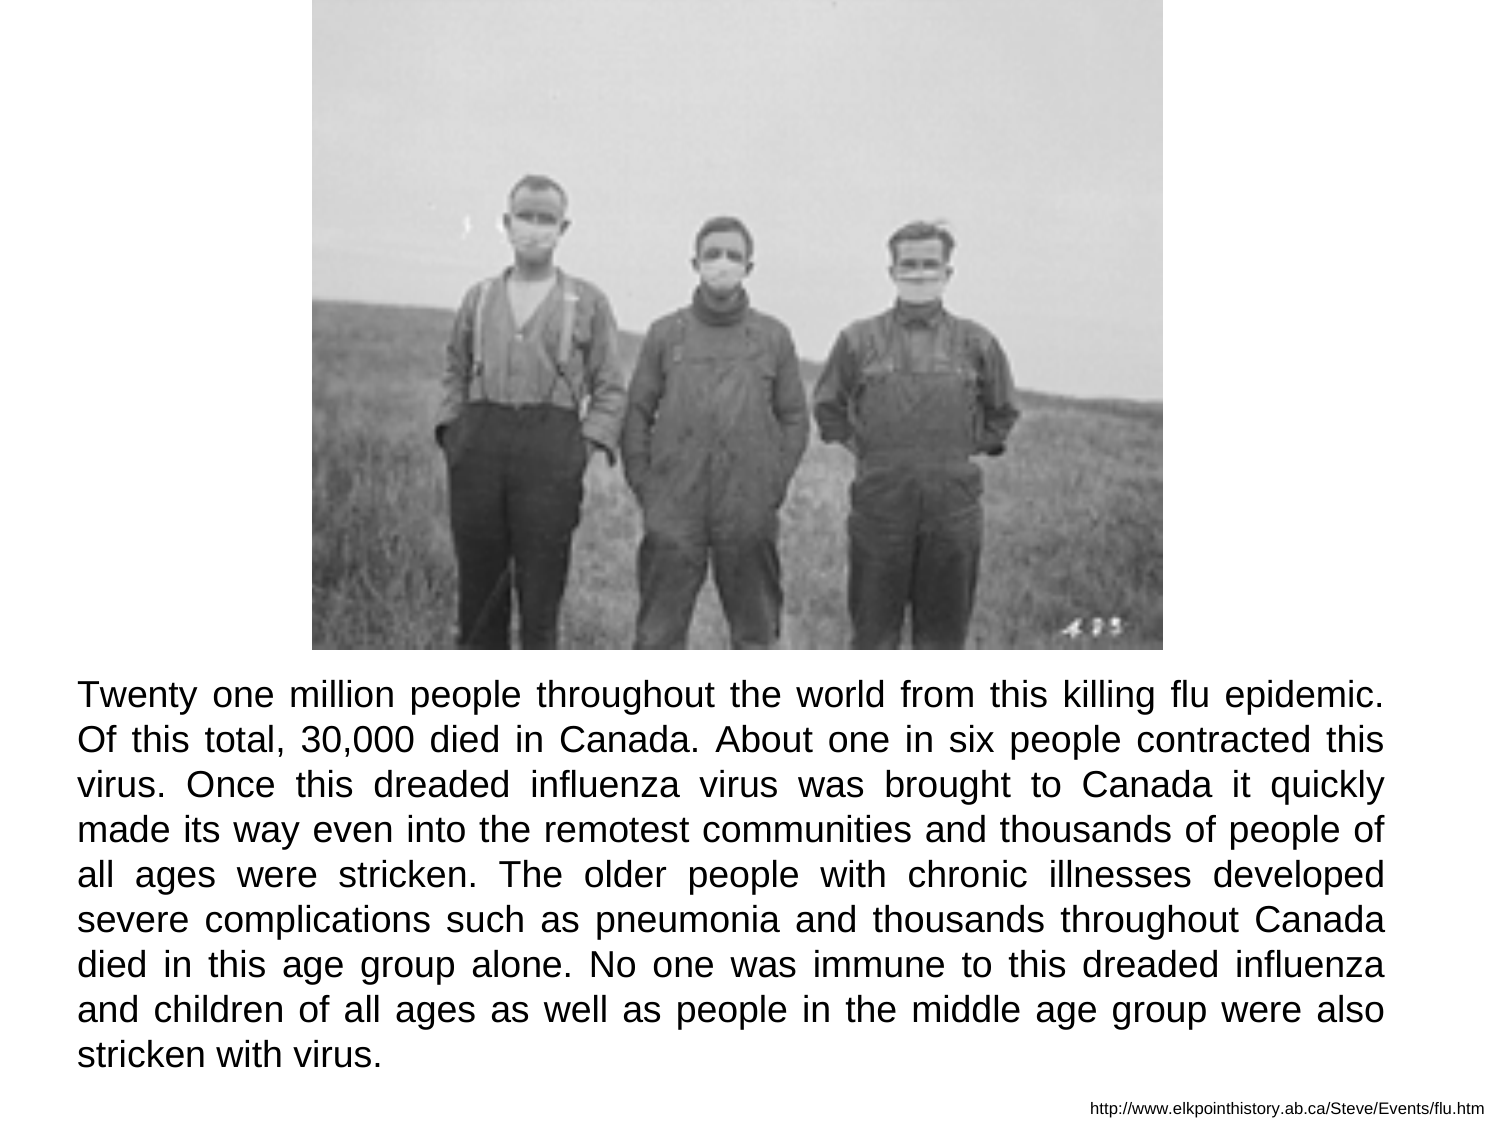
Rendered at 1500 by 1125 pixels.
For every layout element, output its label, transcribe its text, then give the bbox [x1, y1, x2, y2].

text_box http://www.elkpointhistory.ab.ca/Steve/Events/flu.htm [1075, 1089, 1500, 1125]
text_box Twenty one million people throughout the world from this killing flu epidemic. Of this total, 30,000 died in Canada. About one in six people contracted this virus. Once this dreaded influenza virus was brought to Canada it quickly made its way even into the remotest communities and thousands of people of all ages were stricken. The older people with chronic illnesses developed severe complications such as pneumonia and thousands throughout Canada died in this age group alone. No one was immune to this dreaded influenza and children of all ages as well as people in the middle age group were also stricken with virus. [62, 662, 1400, 1083]
picture [312, 0, 1163, 650]
